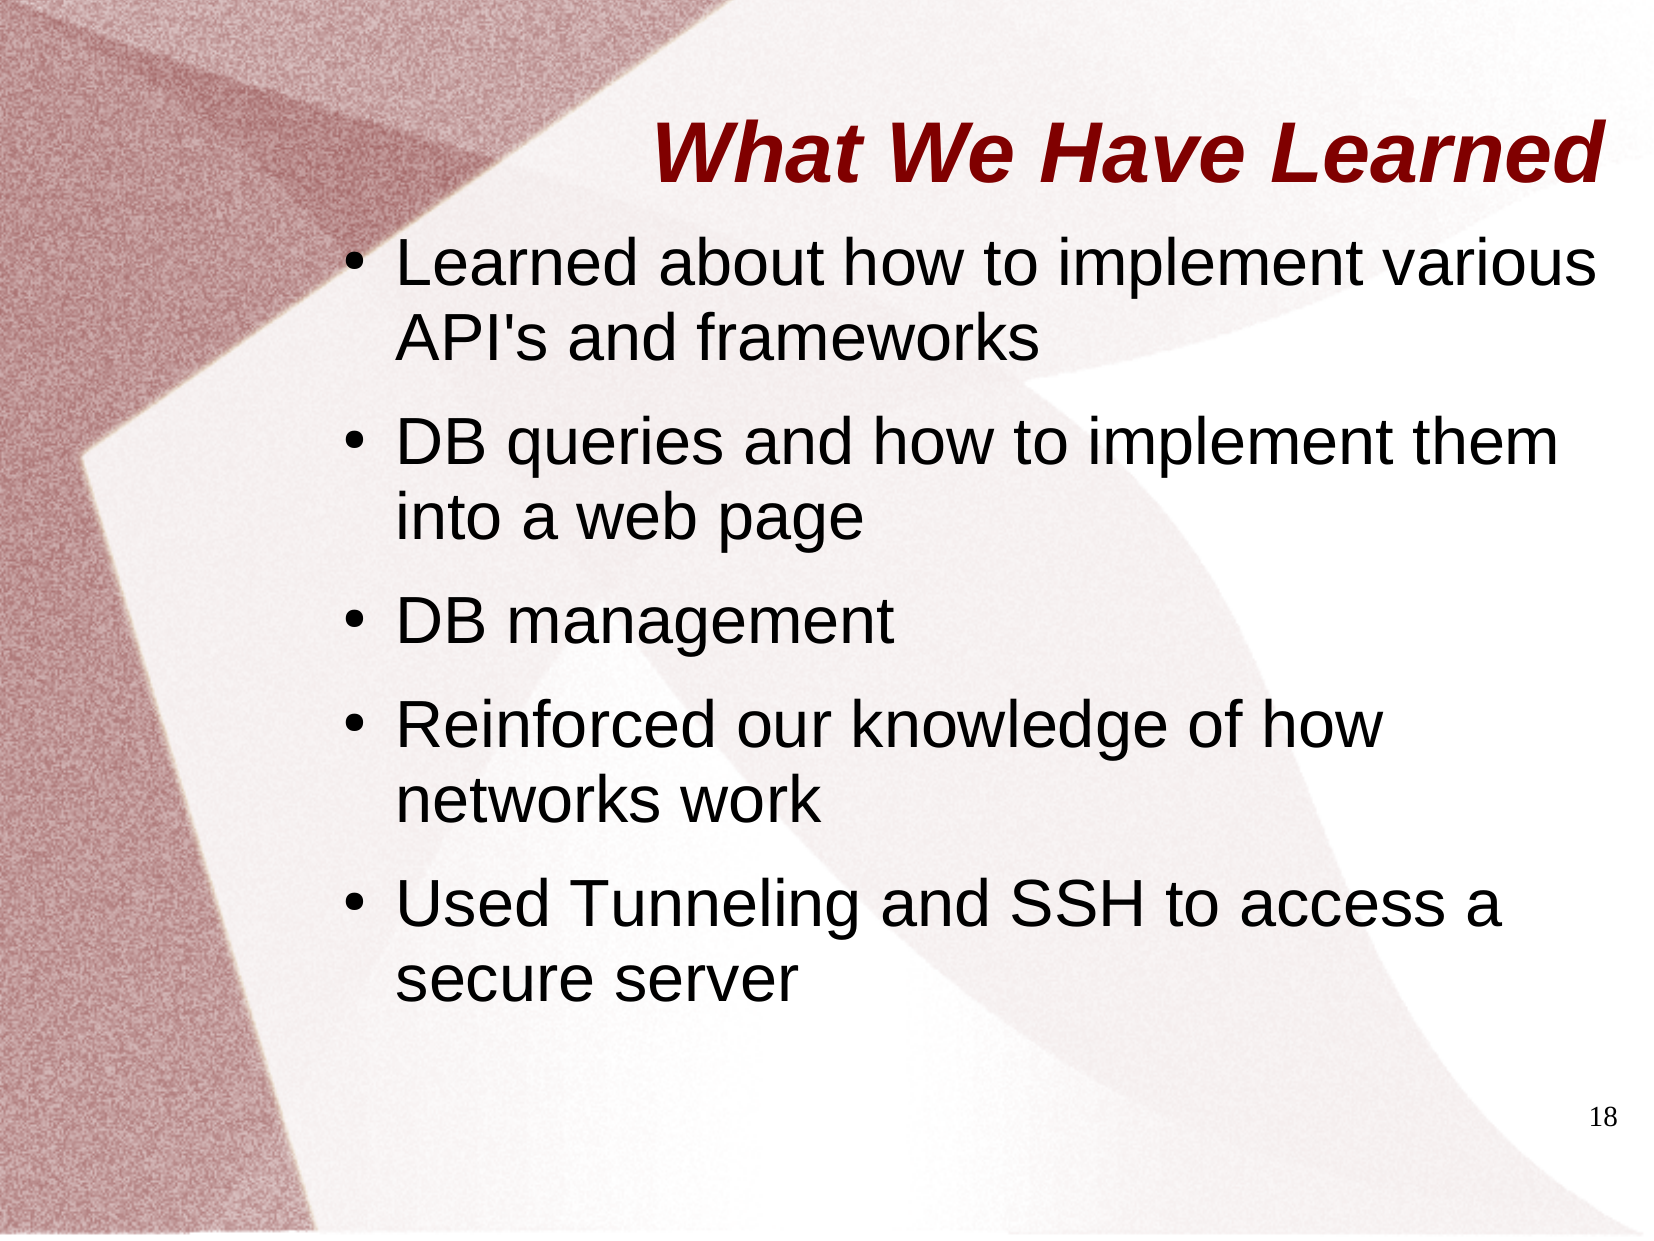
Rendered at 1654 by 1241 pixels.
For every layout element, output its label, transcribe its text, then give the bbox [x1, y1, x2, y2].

list Learned about how to implement various API's and frameworks DB queries and how to implement them into a web page DB management Reinforced our knowledge of how networks work Used Tunneling and SSH to access a secure server [324, 225, 1601, 1209]
picture [0, 0, 1654, 1241]
title What We Have Learned [596, 49, 1607, 257]
